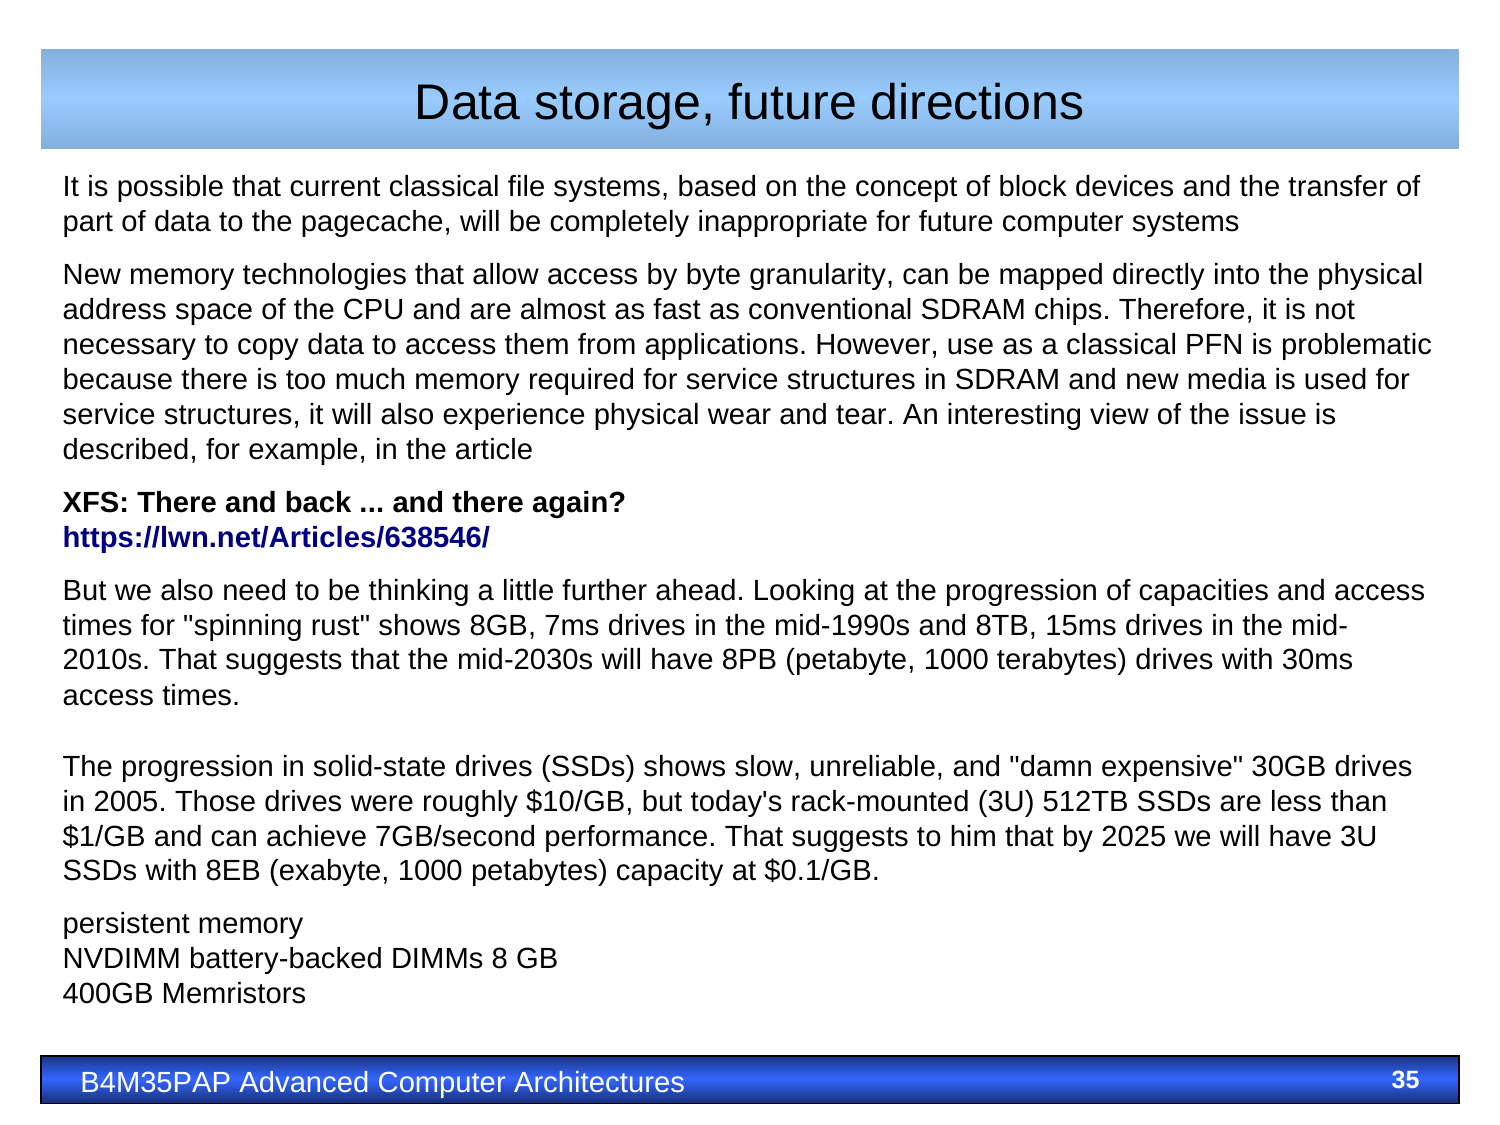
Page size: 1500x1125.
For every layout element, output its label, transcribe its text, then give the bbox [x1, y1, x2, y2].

text_box It is possible that current classical file systems, based on the concept of block devices and the transfer of part of data to the pagecache, will be completely inappropriate for future computer systems New memory technologies that allow access by byte granularity, can be mapped directly into the physical address space of the CPU and are almost as fast as conventional SDRAM chips. Therefore, it is not necessary to copy data to access them from applications. However, use as a classical PFN is problematic because there is too much memory required for service structures in SDRAM and new media is used for service structures, it will also experience physical wear and tear. An interesting view of the issue is described, for example, in the article XFS: There and back ... and there again? https://lwn.net/Articles/638546/ But we also need to be thinking a little further ahead. Looking at the progression of capacities and access times for "spinning rust" shows 8GB, 7ms drives in the mid-1990s and 8TB, 15ms drives in the mid-2010s. That suggests that the mid-2030s will have 8PB (petabyte, 1000 terabytes) drives with 30ms access times. The progression in solid-state drives (SSDs) shows slow, unreliable, and "damn expensive" 30GB drives in 2005. Those drives were roughly $10/GB, but today's rack-mounted (3U) 512TB SSDs are less than $1/GB and can achieve 7GB/second performance. That suggests to him that by 2025 we will have 3U SSDs with 8EB (exabyte, 1000 petabytes) capacity at $0.1/GB. persistent memory NVDIMM battery-backed DIMMs 8 GB 400GB Memristors [47, 159, 1451, 1018]
title Data storage, future directions [41, 49, 1459, 149]
